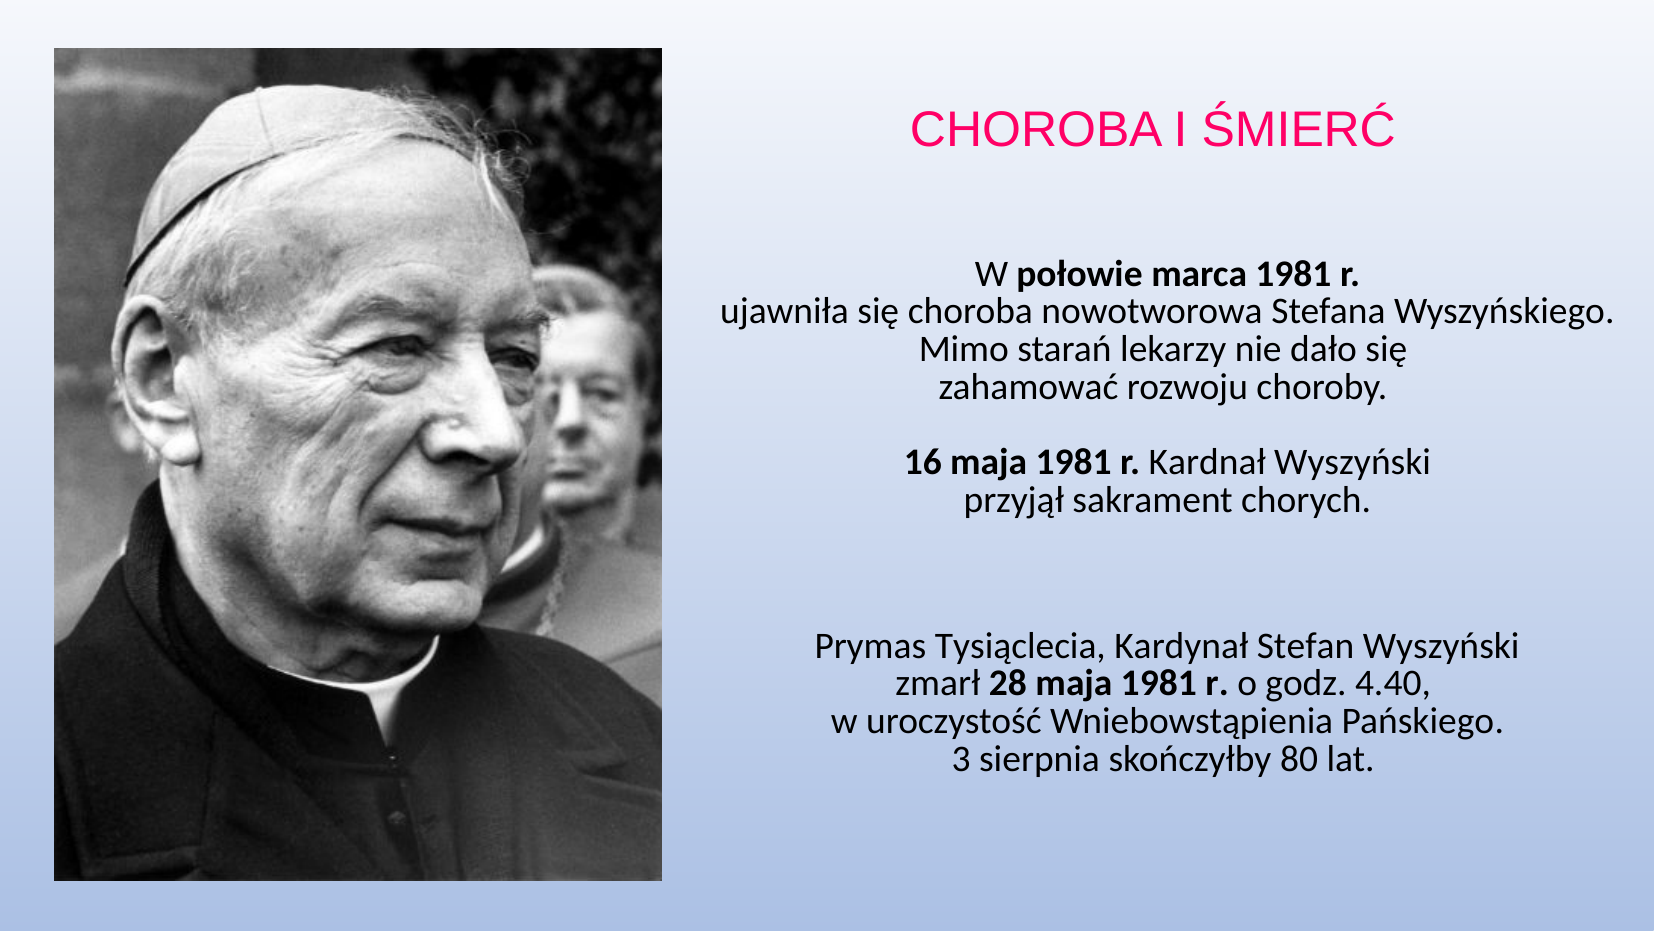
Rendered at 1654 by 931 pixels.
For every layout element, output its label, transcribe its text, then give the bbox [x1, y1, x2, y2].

text_box CHOROBA I ŚMIERĆ [895, 93, 1417, 167]
picture [54, 48, 662, 881]
text_box Prymas Tysiąclecia, Kardynał Stefan Wyszyński zmarł 28 maja 1981 r. o godz. 4.40, w uroczystość Wniebowstąpienia Pańskiego. 3 sierpnia skończyłby 80 lat. [692, 622, 1643, 818]
text_box W połowie marca 1981 r. ujawniła się choroba nowotworowa Stefana Wyszyńskiego. Mimo starań lekarzy nie dało się zahamować rozwoju choroby. 16 maja 1981 r. Kardnał Wyszyński przyjął sakrament chorych. [704, 250, 1631, 583]
